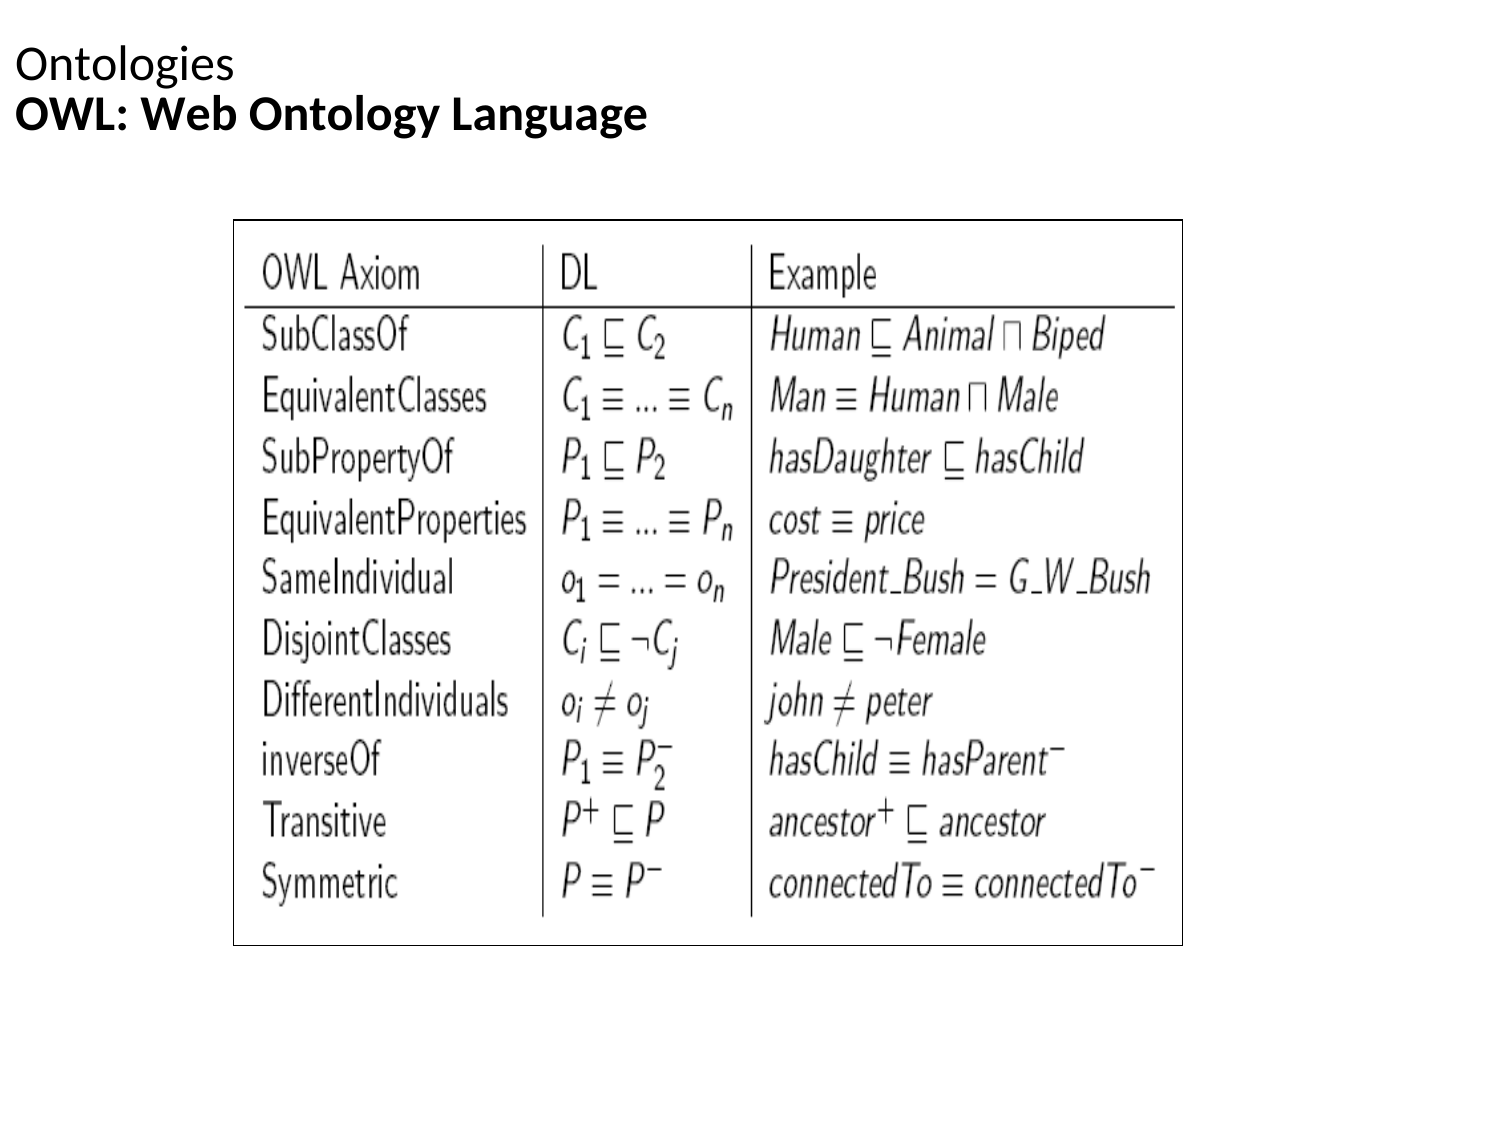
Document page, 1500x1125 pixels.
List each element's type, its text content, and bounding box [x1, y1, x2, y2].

picture [234, 220, 1182, 945]
title Ontologies OWL: Web Ontology Language [0, 0, 1401, 151]
